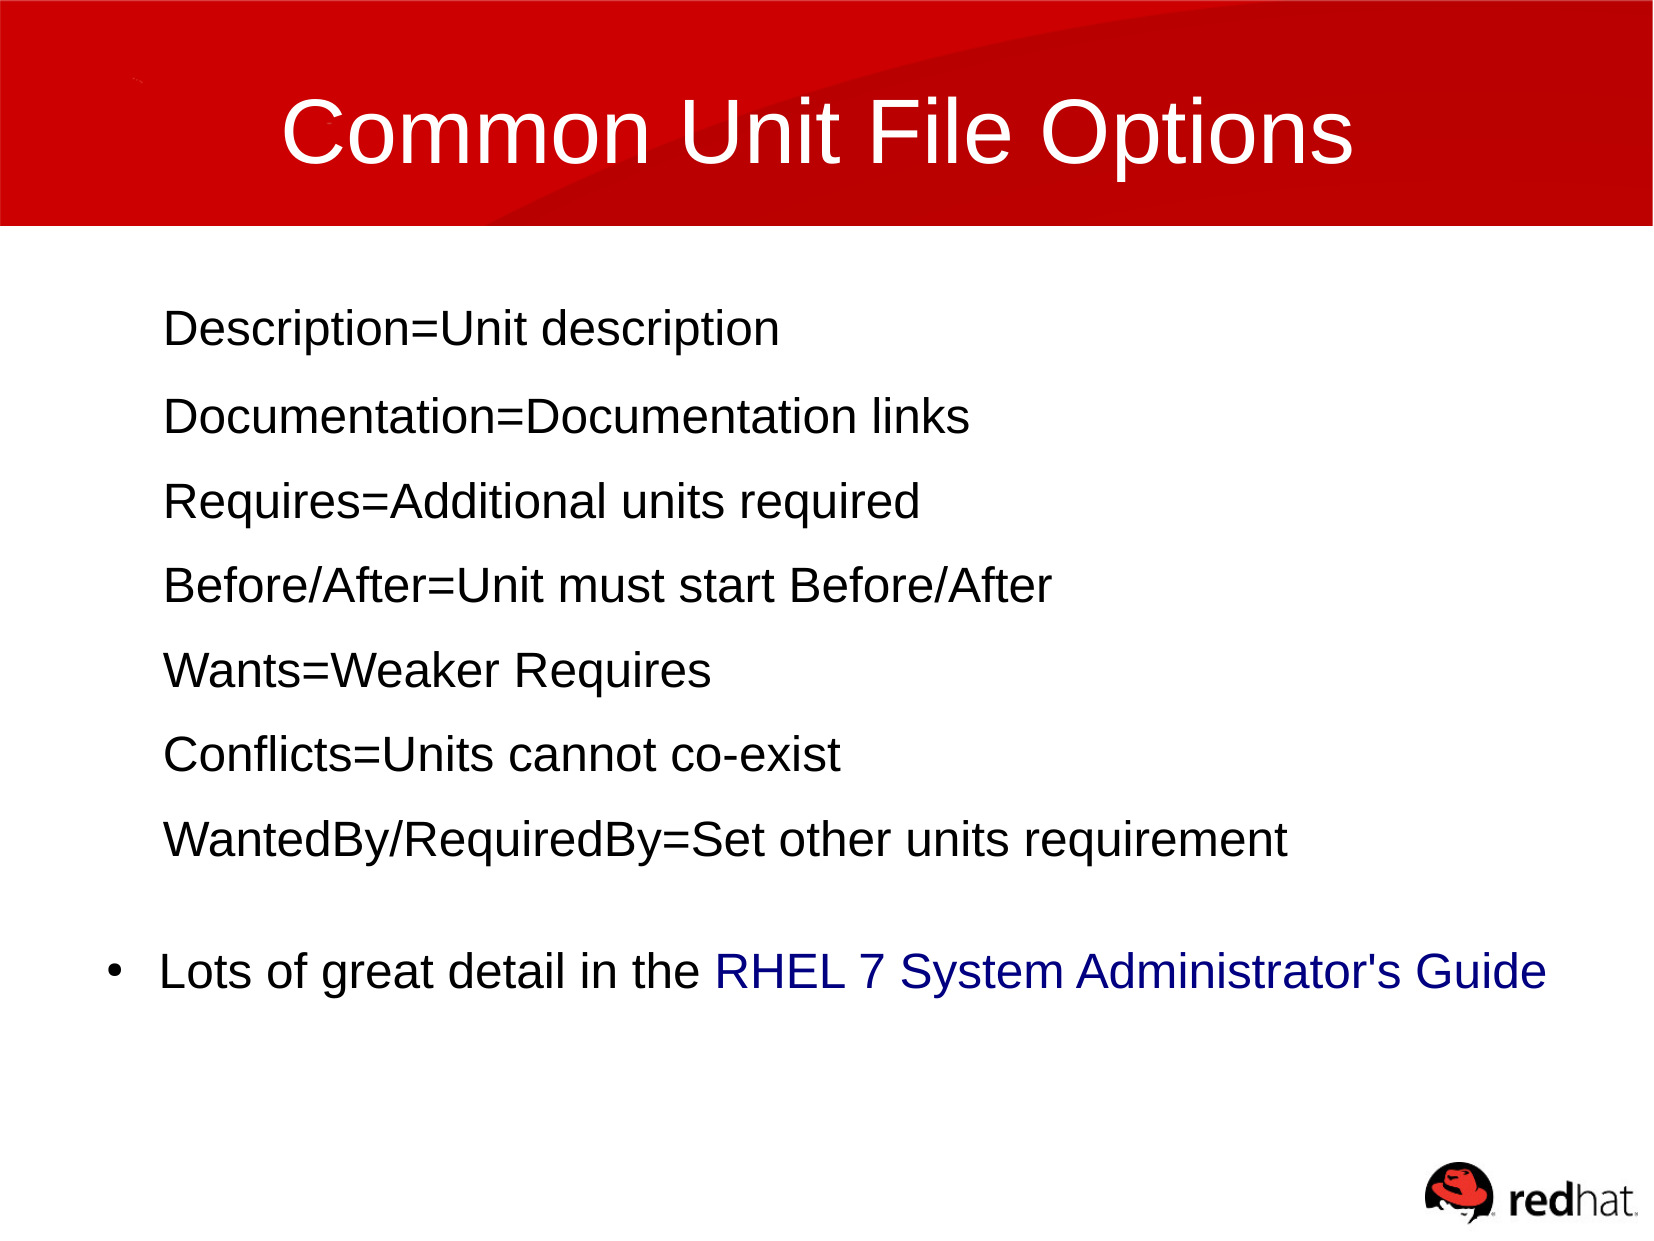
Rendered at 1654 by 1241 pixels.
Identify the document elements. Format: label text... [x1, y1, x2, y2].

list Description=Unit description Documentation=Documentation links Requires=Additional units required Before/After=Unit must start Before/After Wants=Weaker Requires Conflicts=Units cannot co-exist WantedBy/RequiredBy=Set other units requirement Lots of great detail in the RHEL 7 System Administrator's Guide [88, 243, 1577, 1053]
picture [1425, 1162, 1638, 1232]
title Common Unit File Options [75, 37, 1564, 226]
picture [0, 0, 1653, 226]
